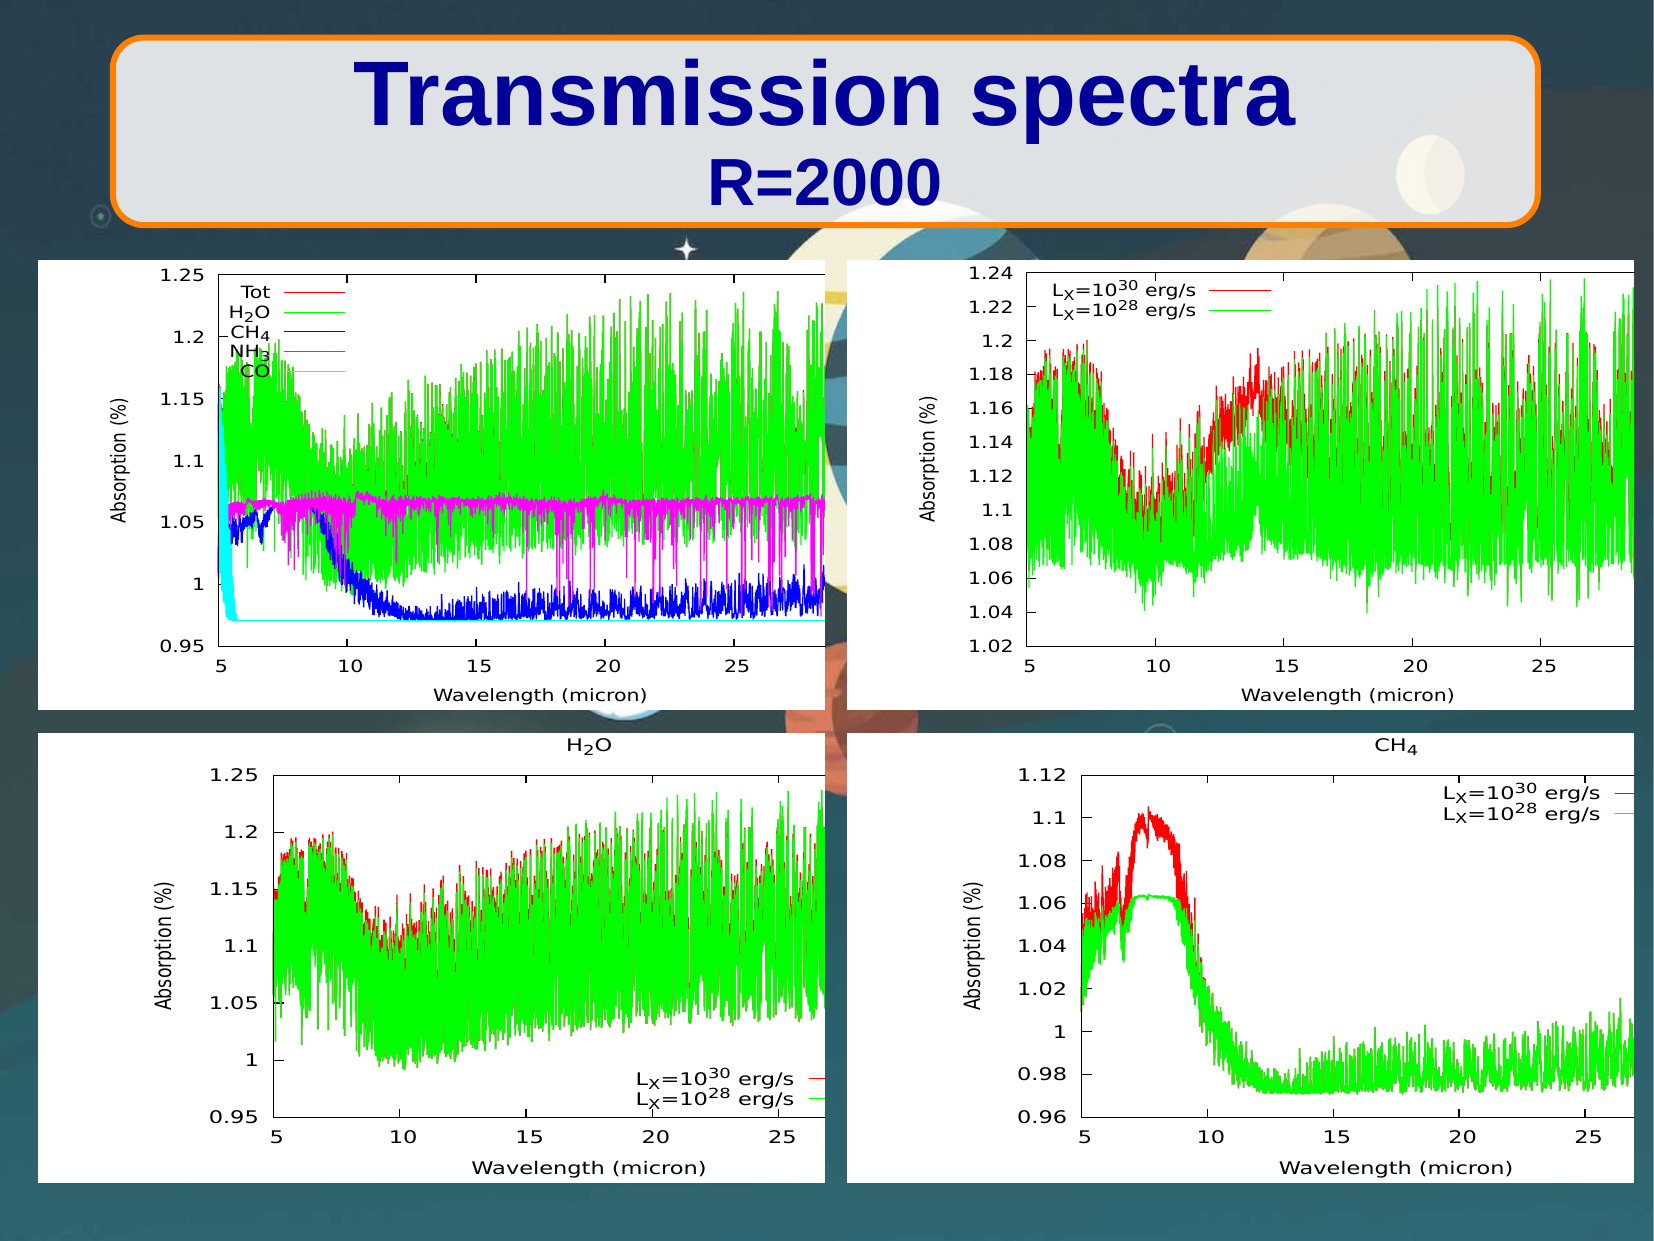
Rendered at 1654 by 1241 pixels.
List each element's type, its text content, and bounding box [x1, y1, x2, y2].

text_box Transmission spectra R=2000 [112, 37, 1538, 226]
picture [846, 260, 1635, 711]
picture [37, 260, 826, 711]
picture [846, 732, 1635, 1183]
picture [37, 732, 826, 1183]
table_cell Temperature [0, 0, 1654, 1241]
